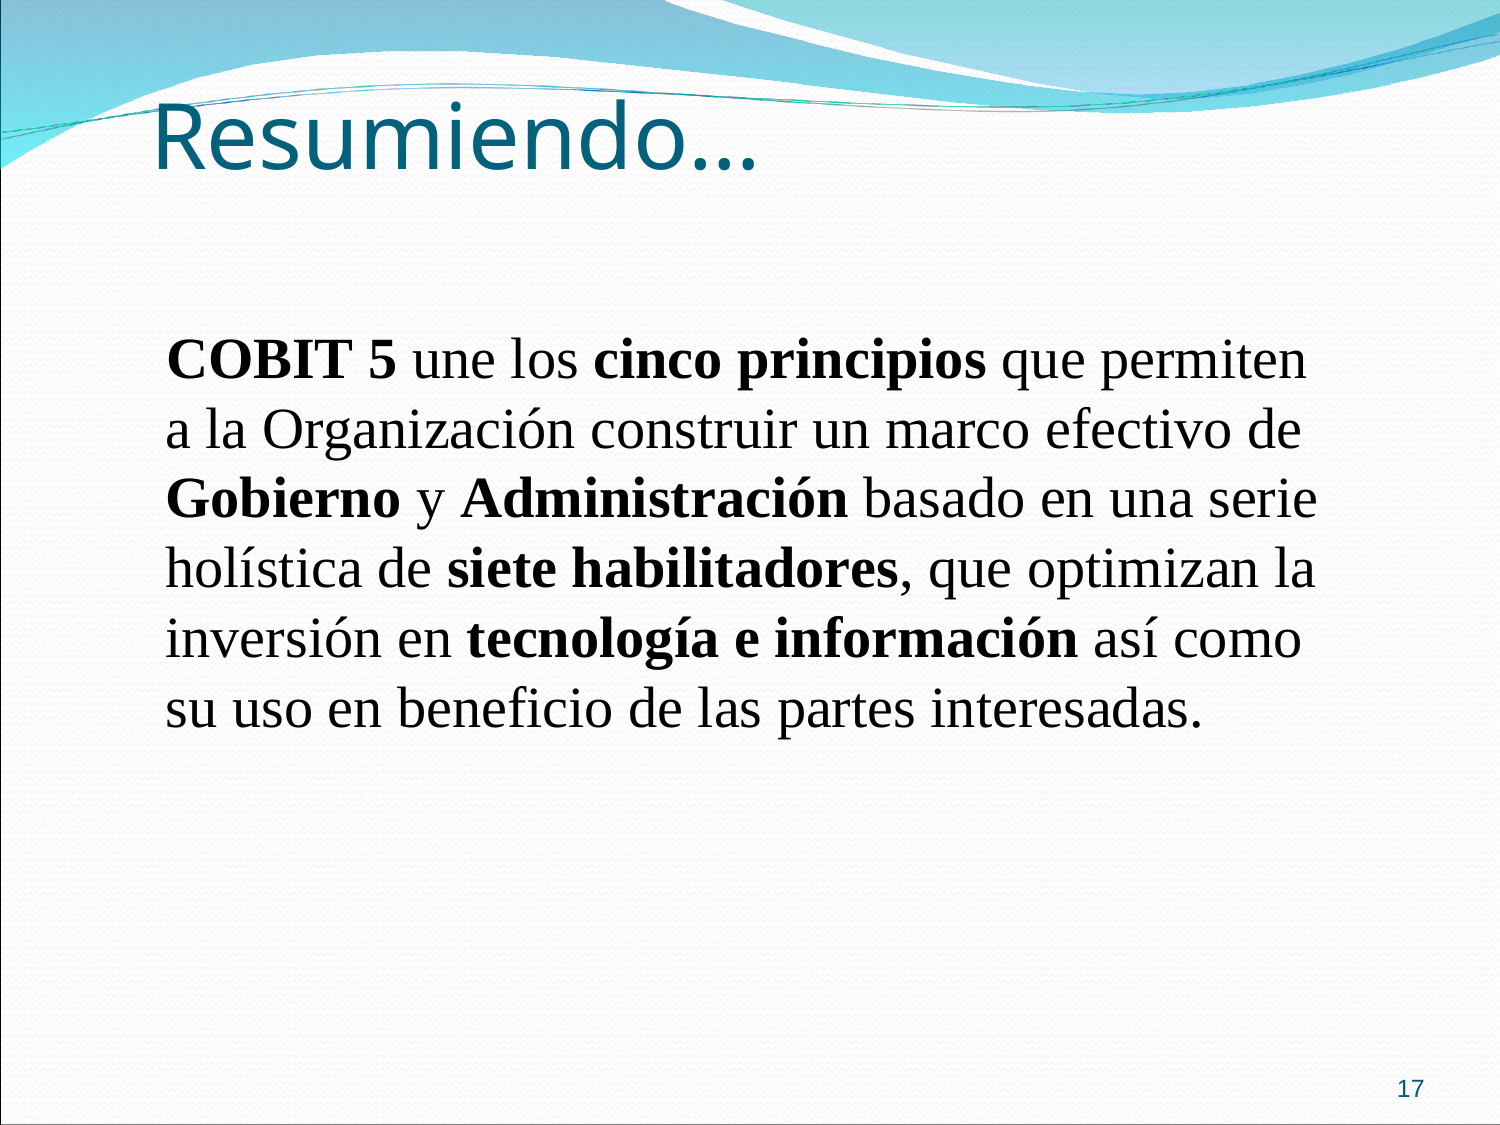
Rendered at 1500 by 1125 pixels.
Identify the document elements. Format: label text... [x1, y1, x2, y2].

list COBIT 5 une los cinco principios que permiten a la Organización construir un marco efectivo de Gobierno y Administración basado en una serie holística de siete habilitadores, que optimizan la inversión en tecnología e información así como su uso en beneficio de las partes interesadas. [75, 312, 1363, 875]
title Resumiendo… [150, 0, 1500, 188]
picture [0, 0, 1500, 1125]
text_box <number> [1299, 1042, 1426, 1103]
